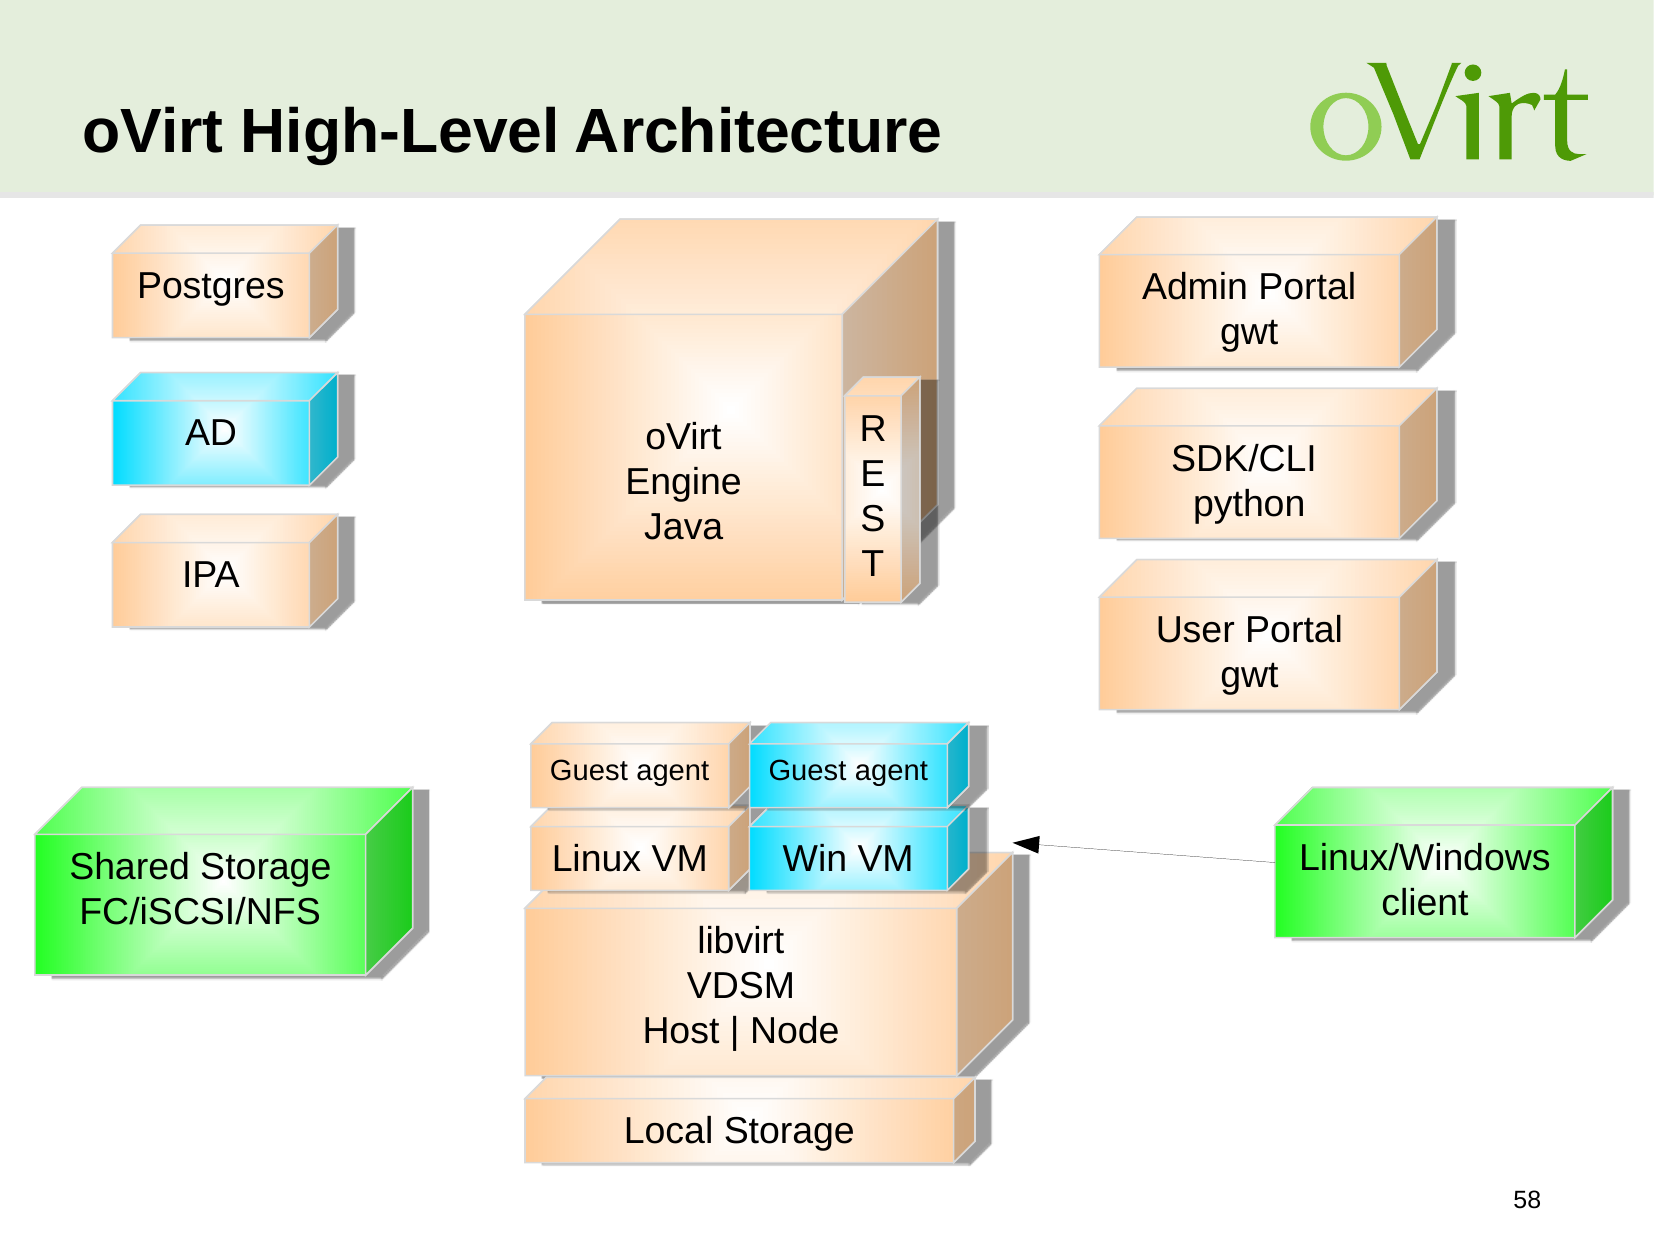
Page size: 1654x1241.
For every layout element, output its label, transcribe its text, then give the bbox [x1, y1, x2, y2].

text_box Postgres [112, 254, 309, 338]
text_box libvirt VDSM Host | Node [525, 909, 956, 1076]
text_box SDK/CLI python [1099, 426, 1399, 539]
title oVirt High-Level Architecture [82, 37, 1303, 226]
text_box Guest agent [749, 744, 947, 808]
text_box Linux/Windows client [1274, 826, 1574, 938]
text_box Local Storage [525, 1099, 953, 1163]
text_box Guest agent [530, 744, 728, 808]
text_box Shared Storage FC/iSCSI/NFS [34, 835, 365, 976]
text_box AD [112, 401, 309, 486]
text_box User Portal gwt [1099, 598, 1399, 710]
text_box Admin Portal gwt [1099, 255, 1399, 368]
text_box R E S T [844, 396, 901, 603]
text_box Win VM [749, 827, 947, 891]
text_box IPA [112, 543, 309, 627]
text_box Linux VM [530, 827, 728, 891]
text_box oVirt Engine Java [524, 315, 842, 601]
